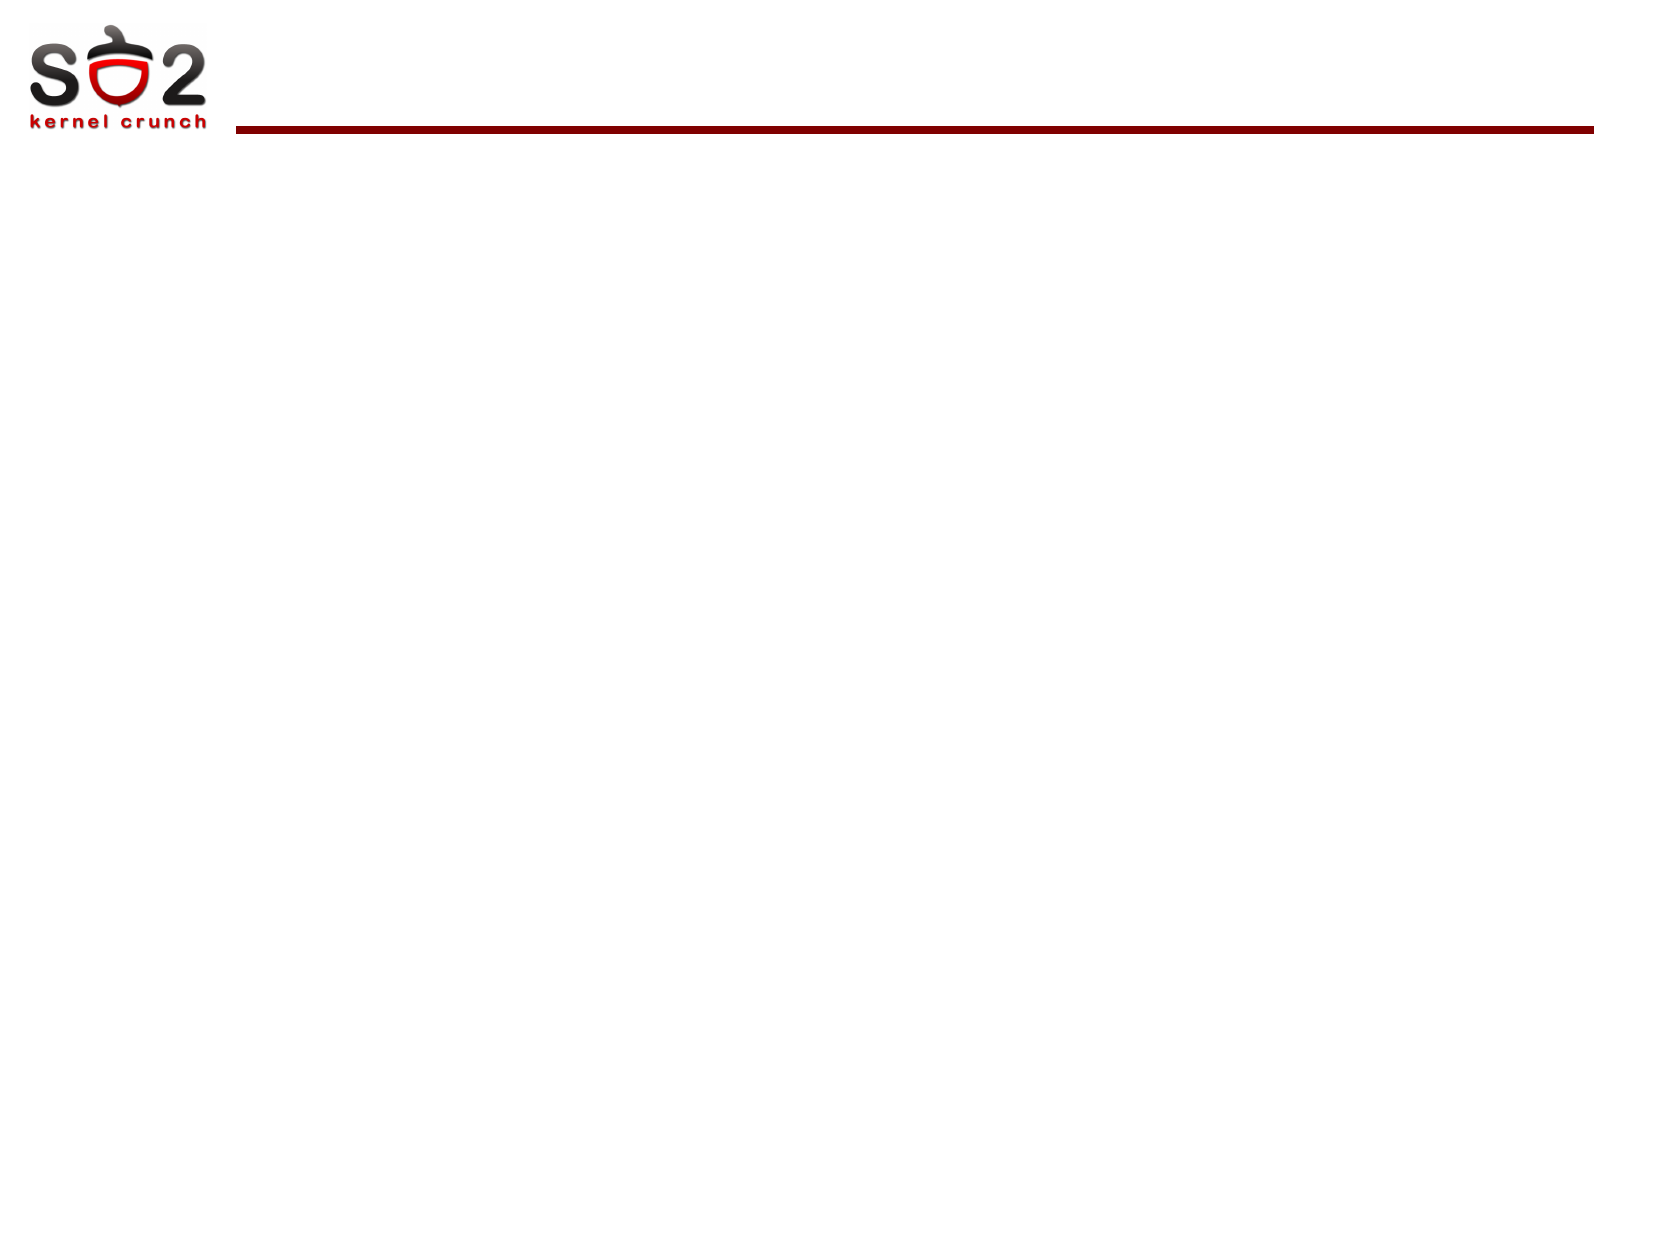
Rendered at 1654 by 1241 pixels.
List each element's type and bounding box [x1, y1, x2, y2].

picture [29, 23, 207, 130]
